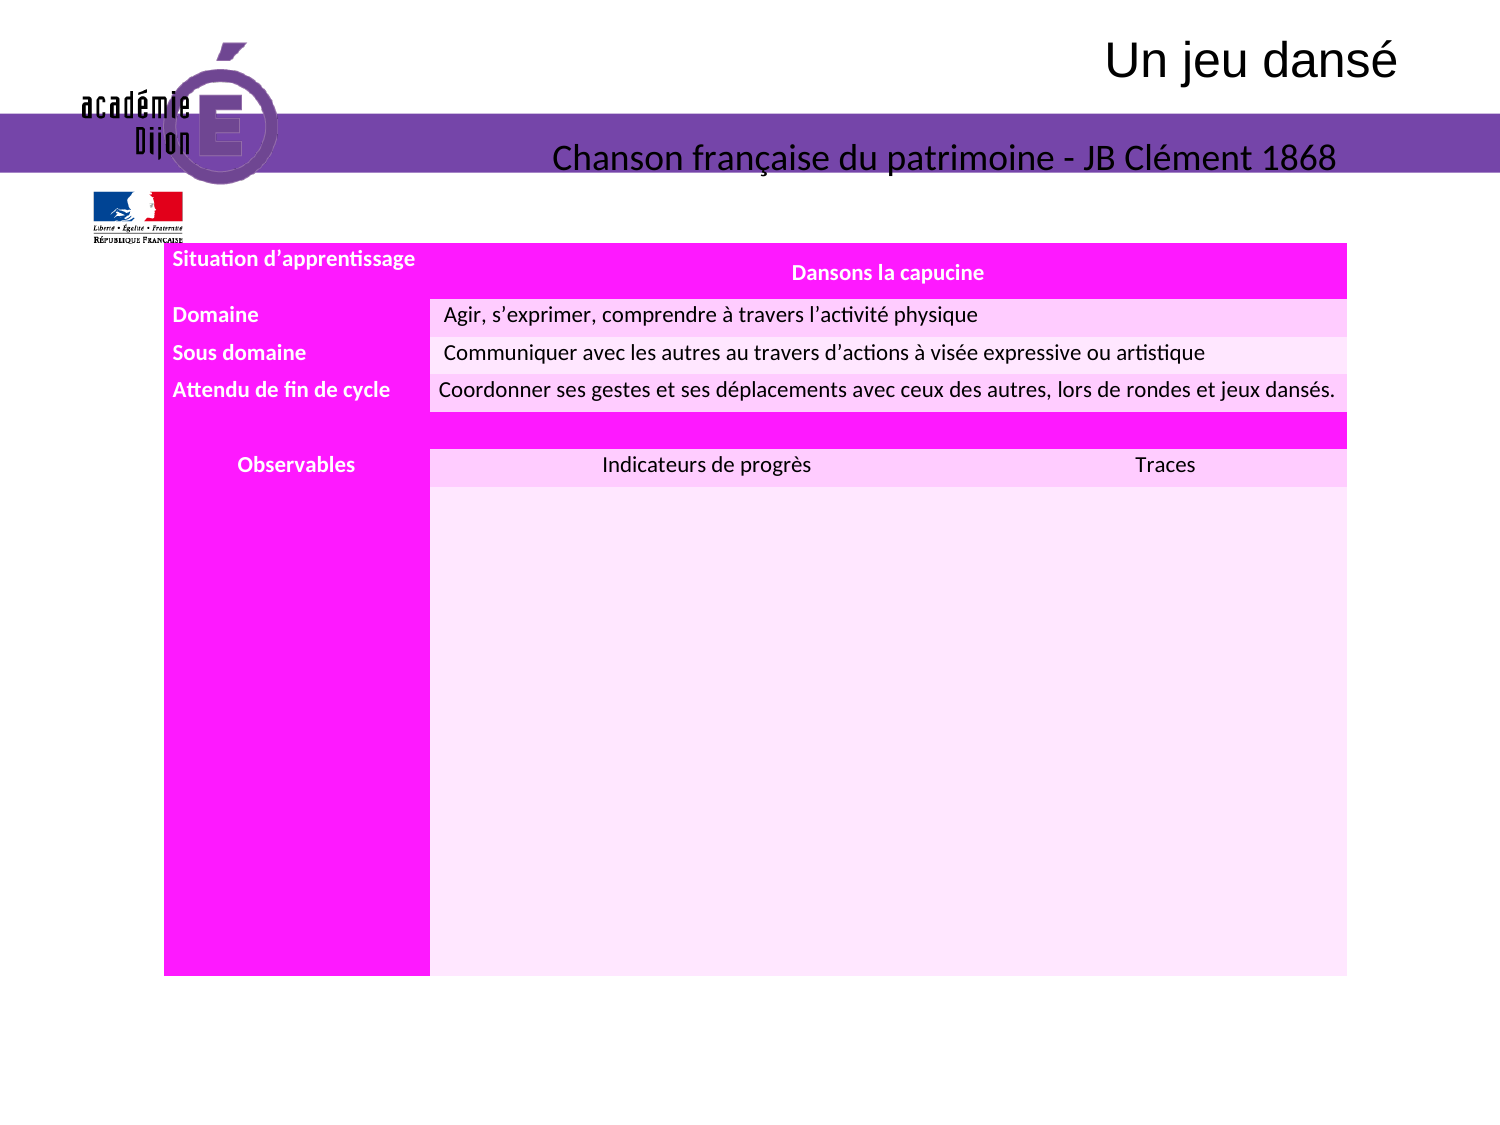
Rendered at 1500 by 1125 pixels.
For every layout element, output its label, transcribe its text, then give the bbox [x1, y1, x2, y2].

table_cell [985, 487, 1347, 976]
table_cell [164, 487, 430, 976]
text_box Chanson française du patrimoine - JB Clément 1868 [537, 125, 1412, 186]
table_header Dansons la capucine [430, 243, 1347, 299]
table_header Situation d’apprentissage [164, 243, 430, 299]
table_cell Attendu de fin de cycle [164, 374, 430, 412]
table_cell Domaine [164, 299, 430, 337]
table_cell Agir, s’exprimer, comprendre à travers l’activité physique [430, 299, 1347, 337]
table_cell Observables [164, 449, 430, 487]
table_cell Sous domaine [164, 337, 430, 374]
table_cell [164, 412, 1347, 449]
table_cell Indicateurs de progrès [430, 449, 985, 487]
table_cell Coordonner ses gestes et ses déplacements avec ceux des autres, lors de rondes et jeux dansés. [430, 374, 1347, 412]
table_cell Traces [985, 449, 1347, 487]
text_box Un jeu dansé [636, 19, 1447, 95]
table_cell [430, 487, 985, 976]
table_cell Communiquer avec les autres au travers d’actions à visée expressive ou artistique [430, 337, 1347, 374]
picture [82, 42, 278, 244]
